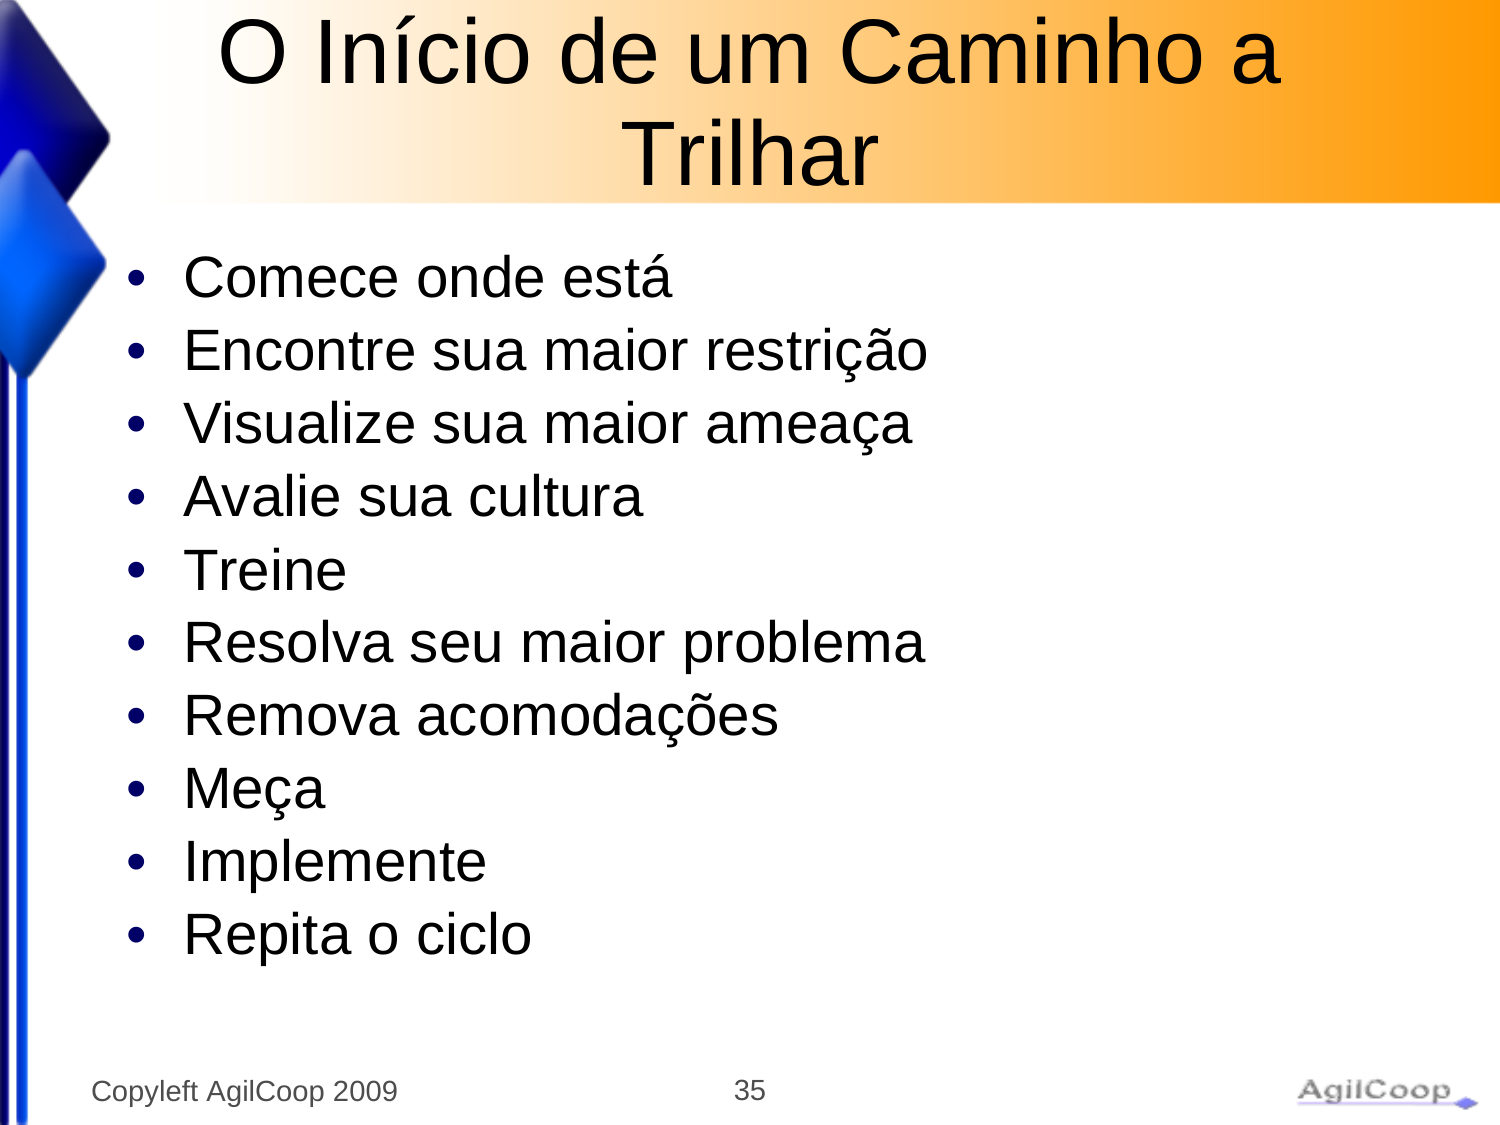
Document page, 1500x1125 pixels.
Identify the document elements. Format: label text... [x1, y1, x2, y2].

list Comece onde está Encontre sua maior restrição Visualize sua maior ameaça Avalie sua cultura Treine Resolva seu maior problema Remova acomodações Meça Implemente Repita o ciclo [112, 243, 1425, 1006]
picture [0, 0, 1500, 1125]
title O Início de um Caminho a Trilhar [75, 0, 1426, 213]
